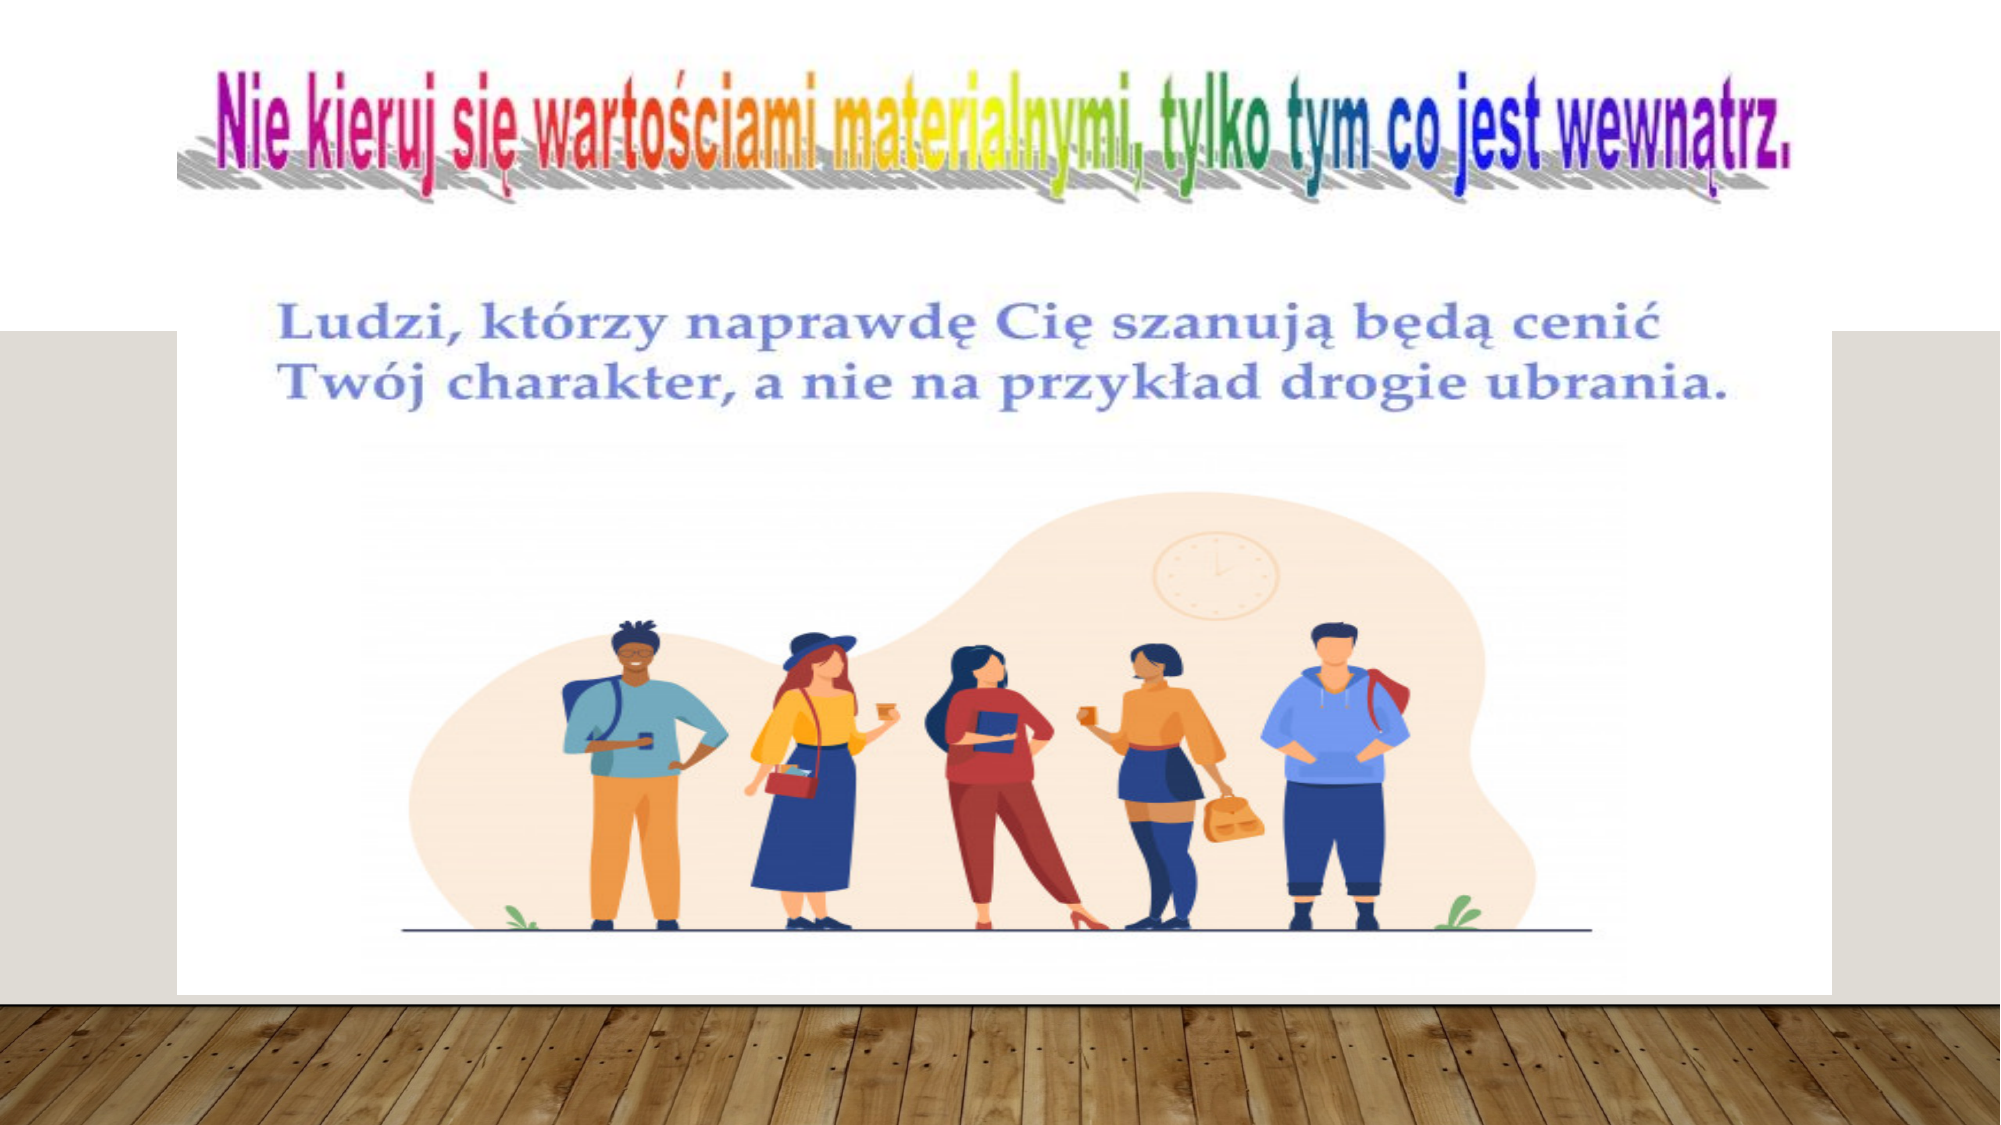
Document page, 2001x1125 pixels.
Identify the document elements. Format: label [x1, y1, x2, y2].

picture [0, 1007, 2000, 1125]
picture [177, 27, 1832, 995]
